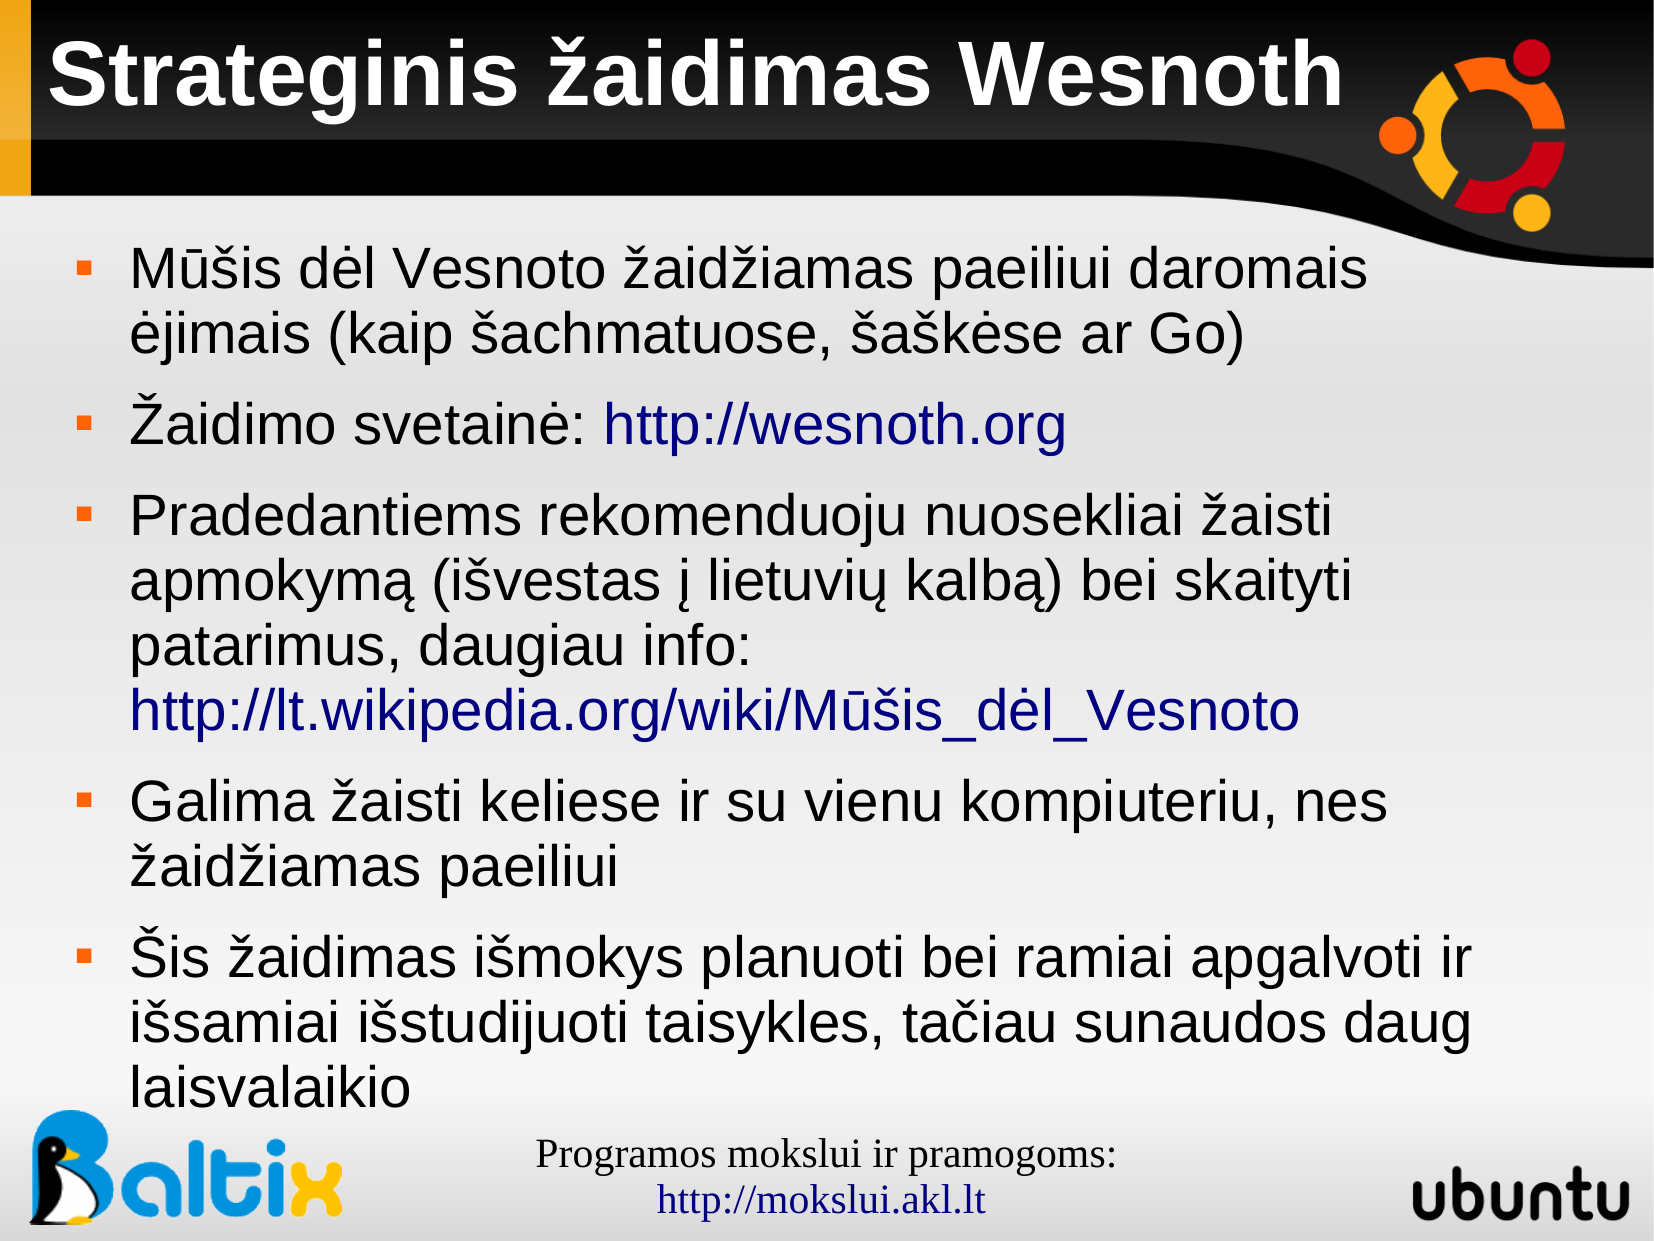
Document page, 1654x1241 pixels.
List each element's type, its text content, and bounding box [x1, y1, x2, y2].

picture [0, 0, 1654, 1241]
title Strateginis žaidimas Wesnoth [47, 0, 1477, 148]
list Mūšis dėl Vesnoto žaidžiamas paeiliui daromais ėjimais (kaip šachmatuose, šaškėse ar Go) Žaidimo svetainė: http://wesnoth.org Pradedantiems rekomenduoju nuosekliai žaisti apmokymą (išvestas į lietuvių kalbą) bei skaityti patarimus, daugiau info: http://lt.wikipedia.org/wiki/Mūšis_dėl_Vesnoto Galima žaisti keliese ir su vienu kompiuteriu, nes žaidžiamas paeiliui Šis žaidimas išmokys planuoti bei ramiai apgalvoti ir išsamiai išstudijuoti taisykles, tačiau sunaudos daug laisvalaikio [59, 236, 1536, 1123]
